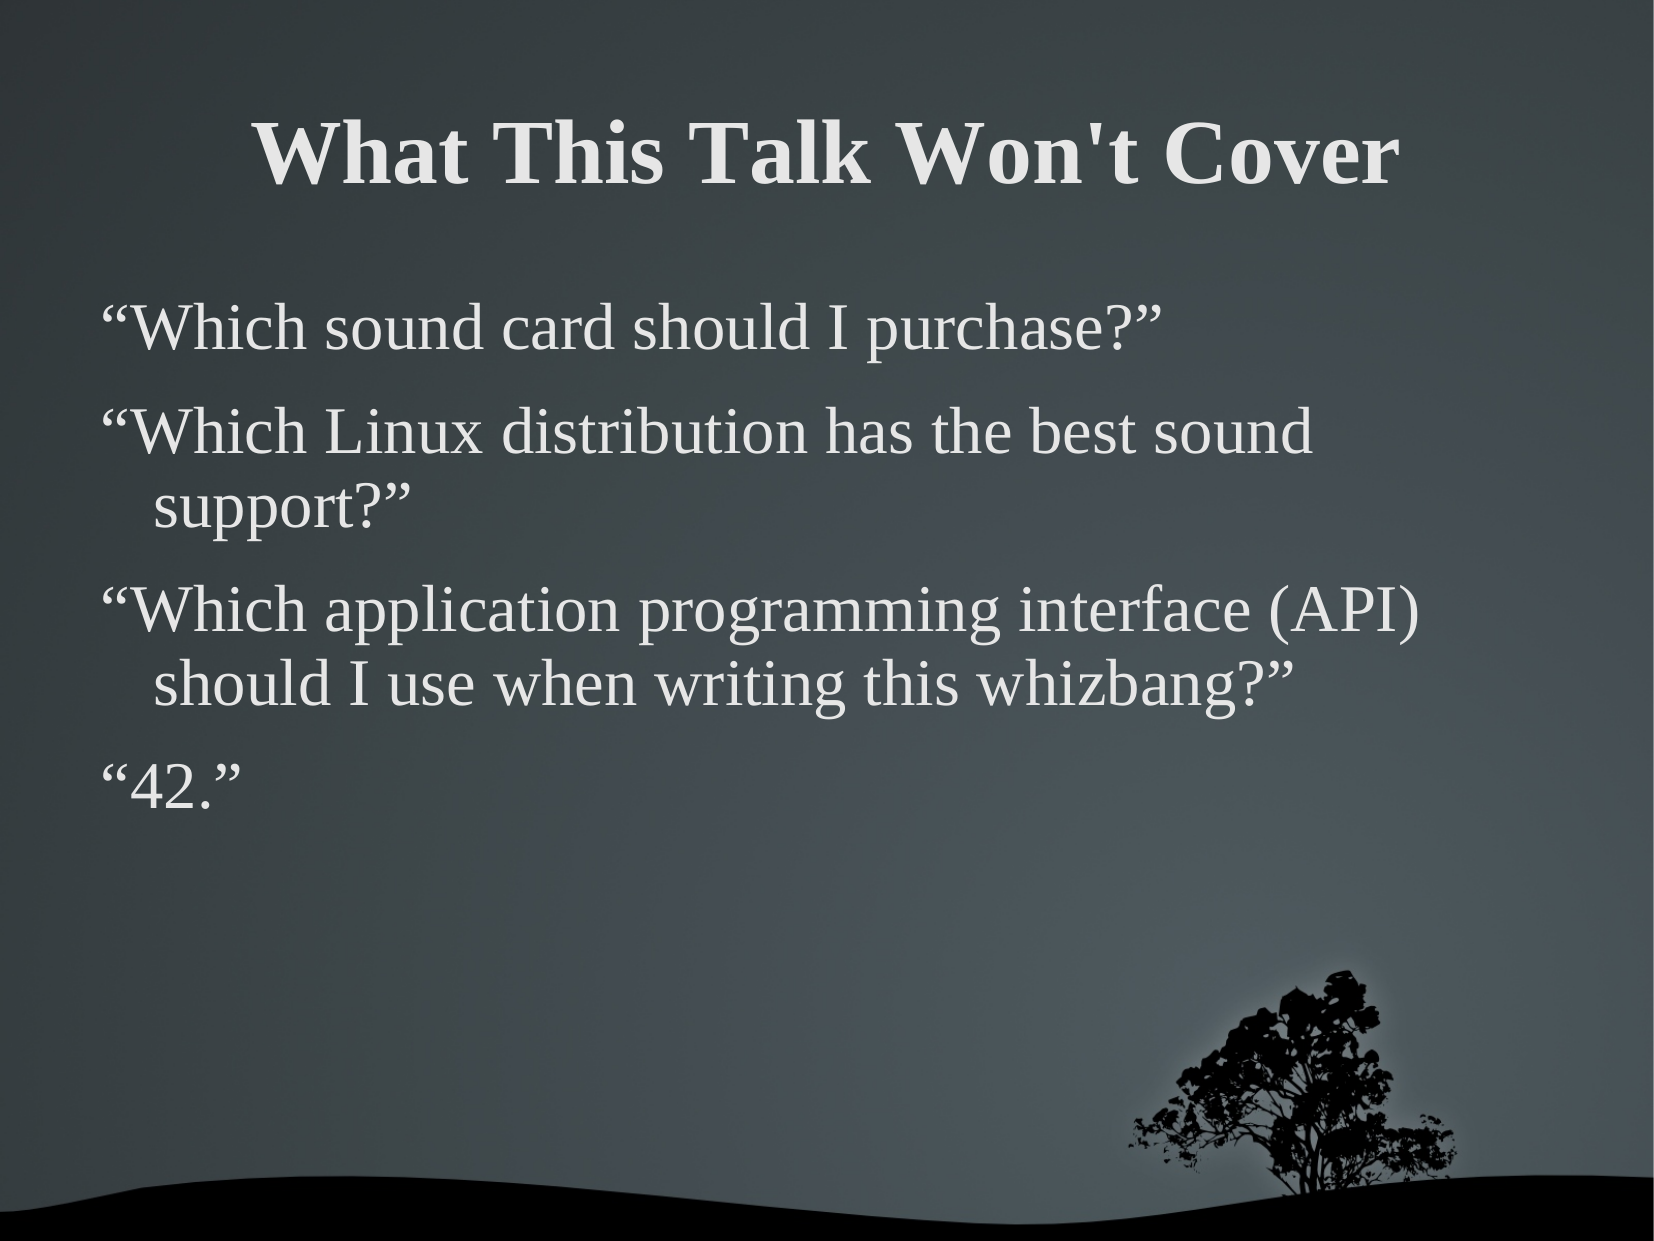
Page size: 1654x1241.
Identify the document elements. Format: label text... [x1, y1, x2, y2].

title What This Talk Won't Cover [82, 49, 1571, 257]
list “Which sound card should I purchase?” “Which Linux distribution has the best sound support?” “Which application programming interface (API) should I use when writing this whizbang?” “42.” [82, 290, 1571, 1109]
picture [0, 0, 1654, 1241]
